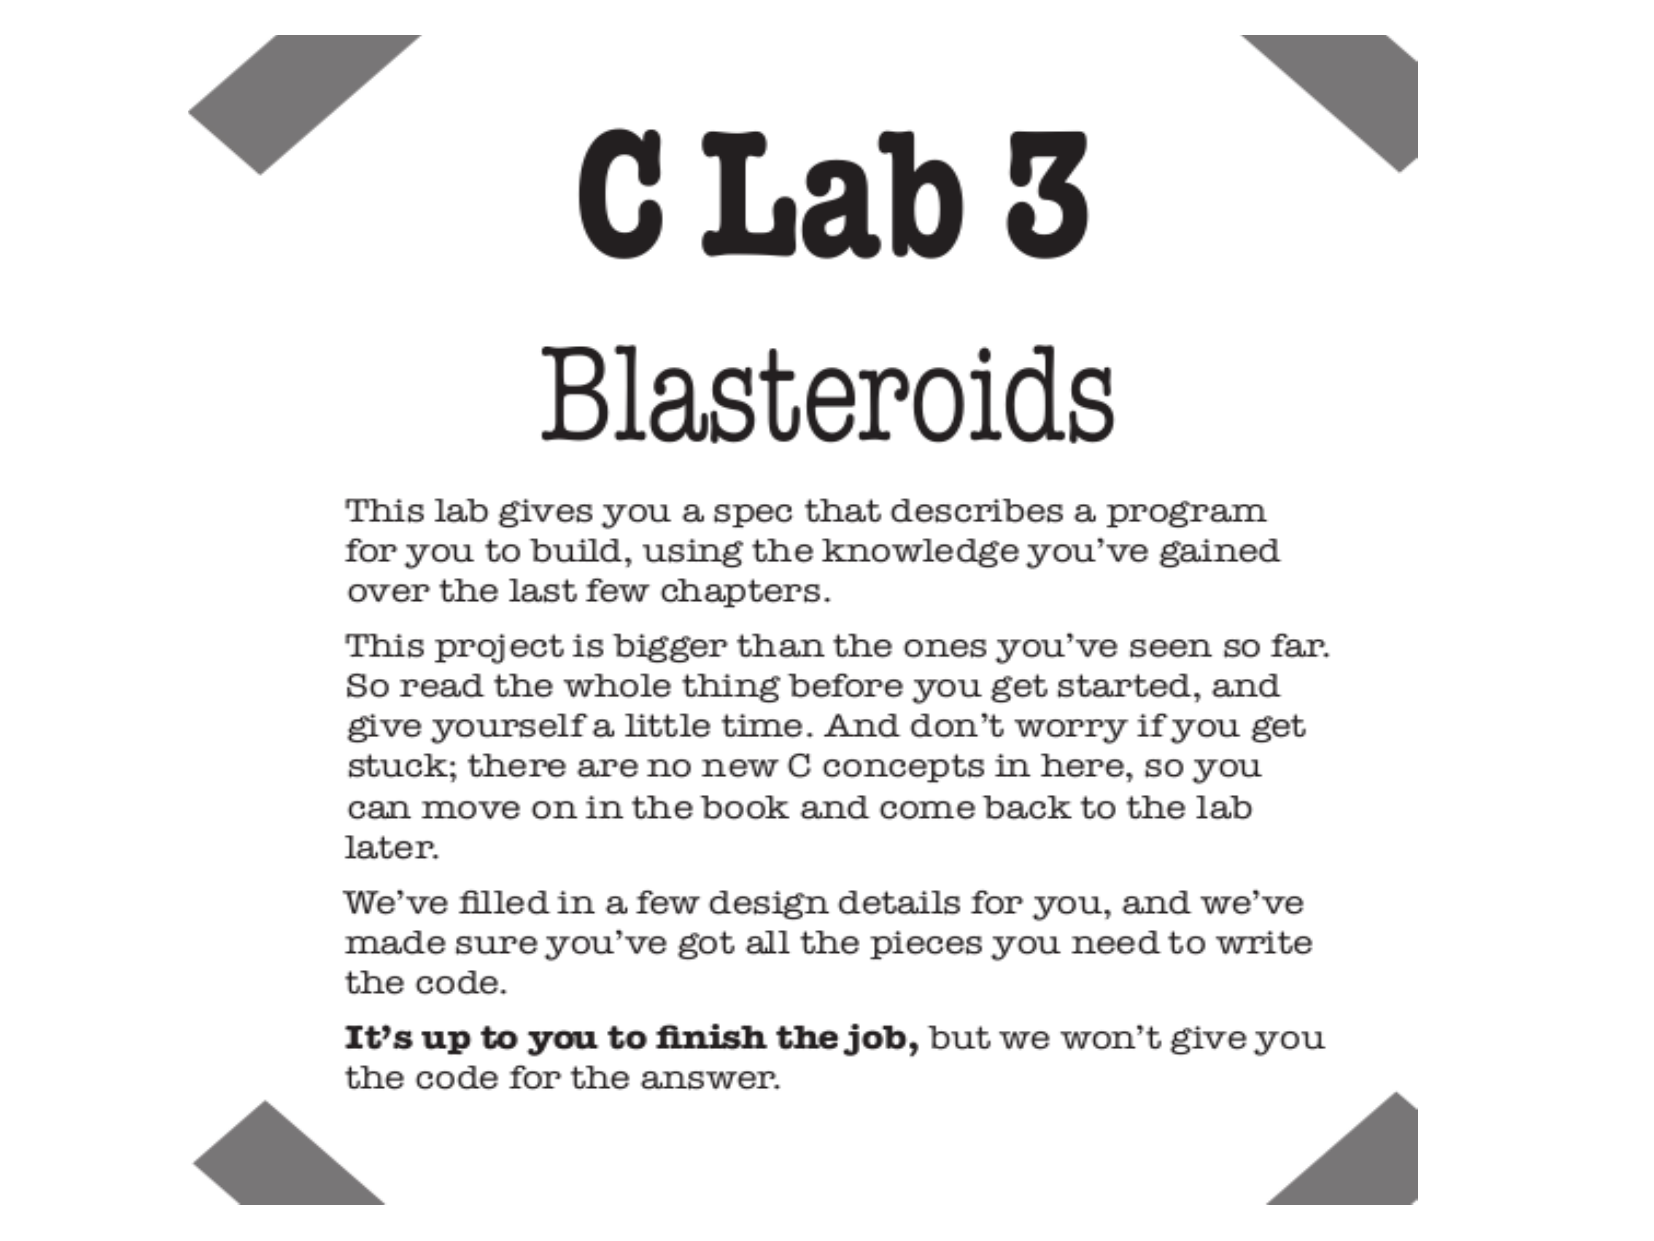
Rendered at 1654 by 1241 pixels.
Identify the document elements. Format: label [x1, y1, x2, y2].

picture [188, 35, 1418, 1205]
